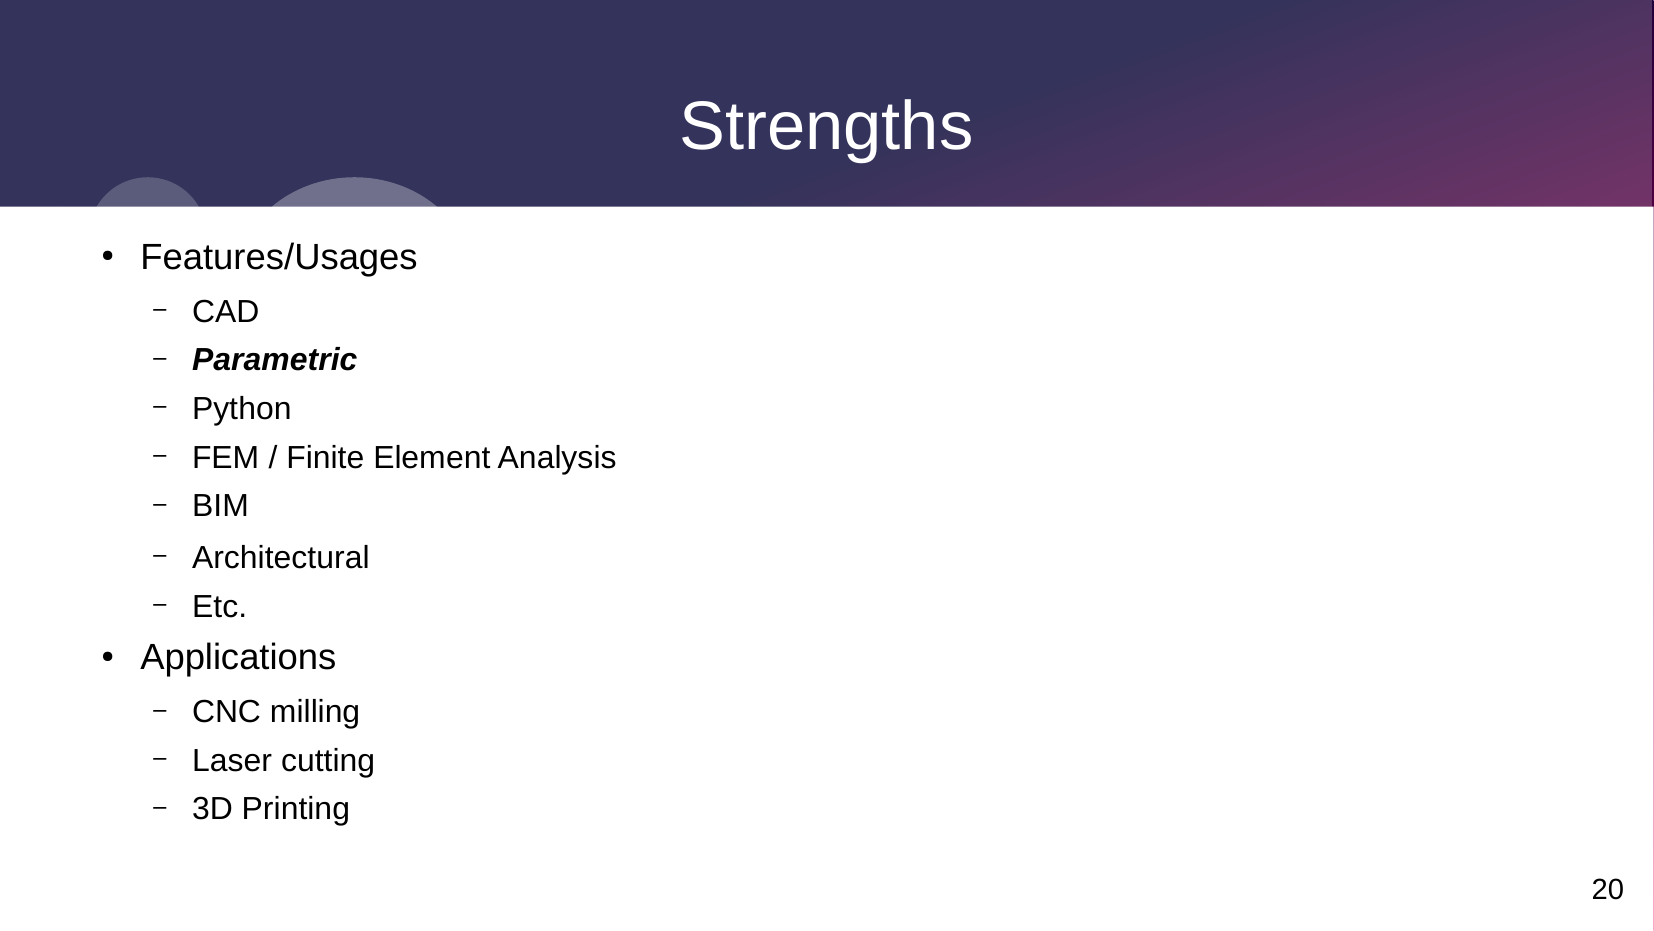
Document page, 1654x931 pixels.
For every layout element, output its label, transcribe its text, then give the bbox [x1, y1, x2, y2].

list Features/Usages CAD Parametric Python FEM / Finite Element Analysis BIM Architectural Etc. Applications CNC milling Laser cutting 3D Printing [88, 236, 1565, 827]
title Strengths [88, 44, 1565, 207]
